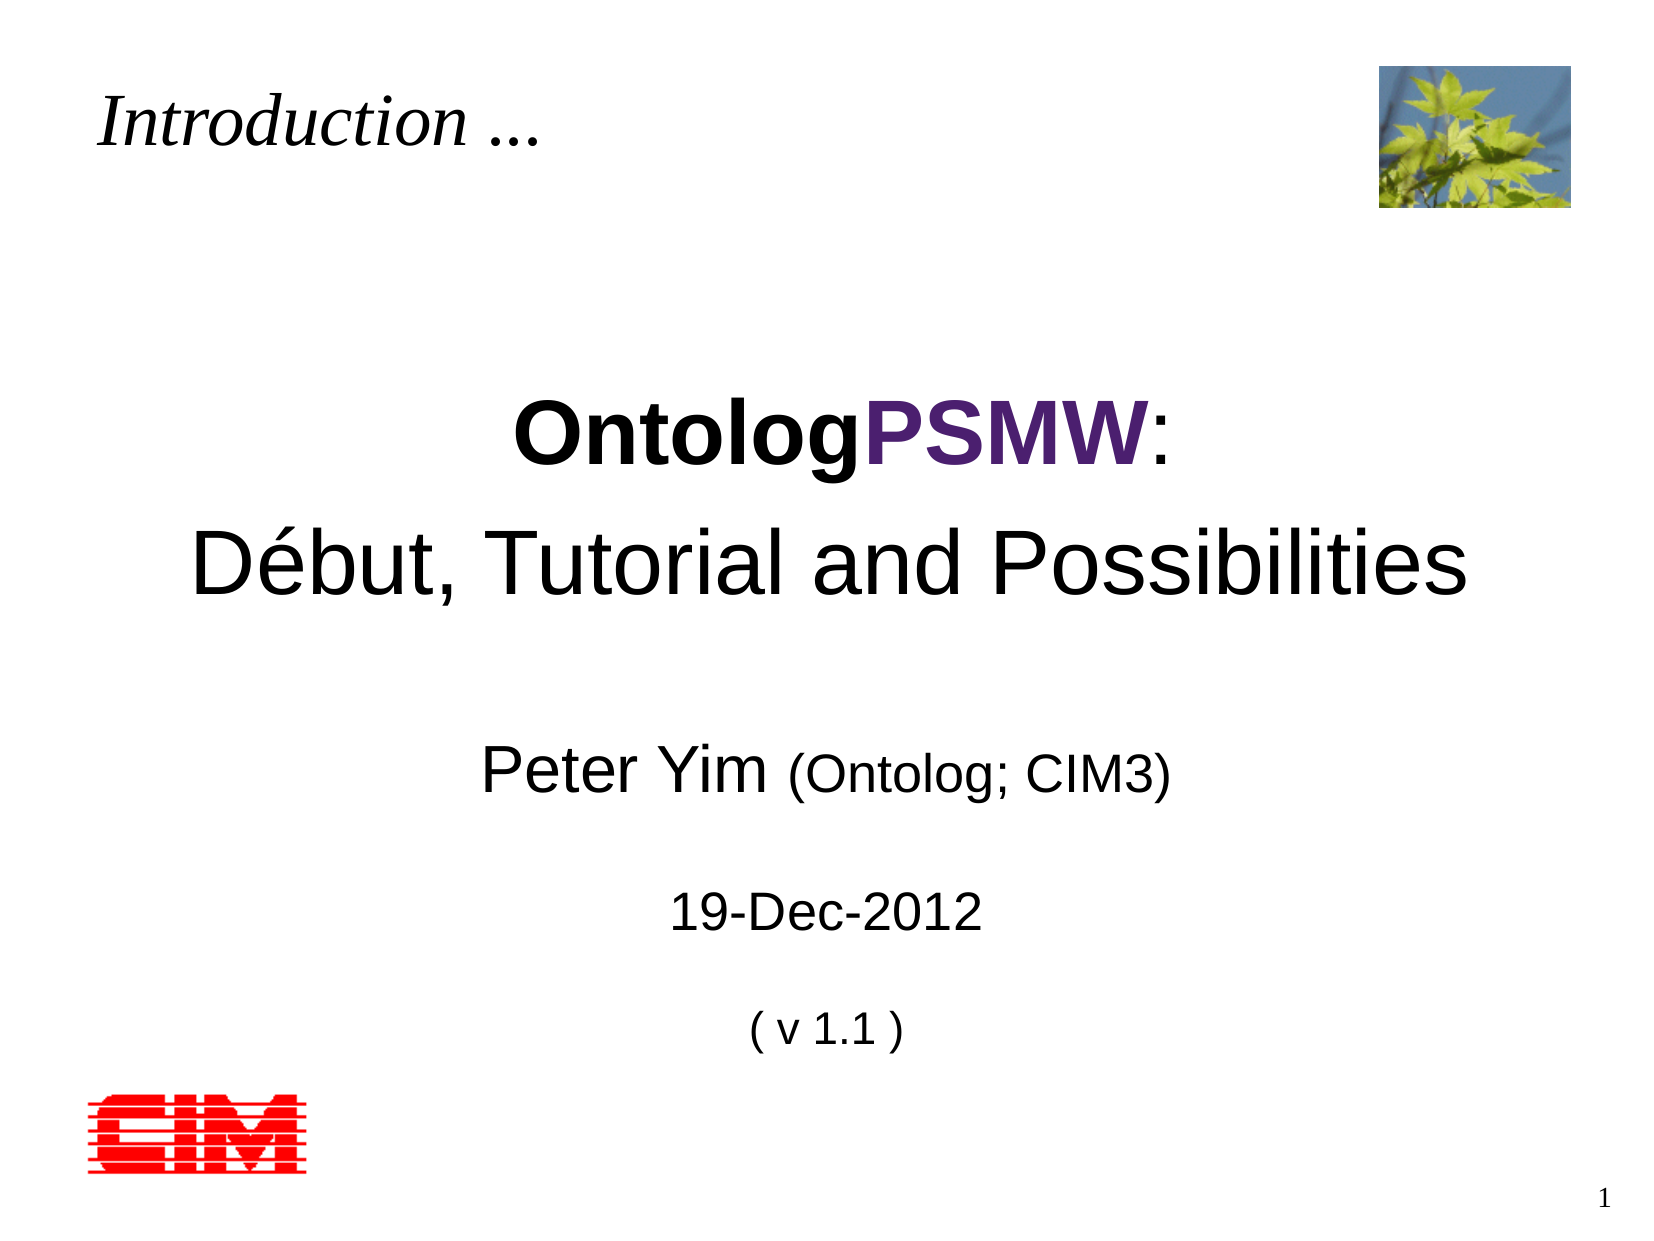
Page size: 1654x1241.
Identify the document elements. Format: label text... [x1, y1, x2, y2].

subtitle Peter Yim (Ontolog; CIM3) 19-Dec-2012 ( v 1.1 ) [82, 597, 1571, 1115]
text_box Introduction ... [82, 71, 694, 239]
title OntologPSMW: Début, Tutorial and Possibilities [99, 381, 1588, 615]
picture [82, 1087, 316, 1182]
picture [1379, 66, 1571, 208]
